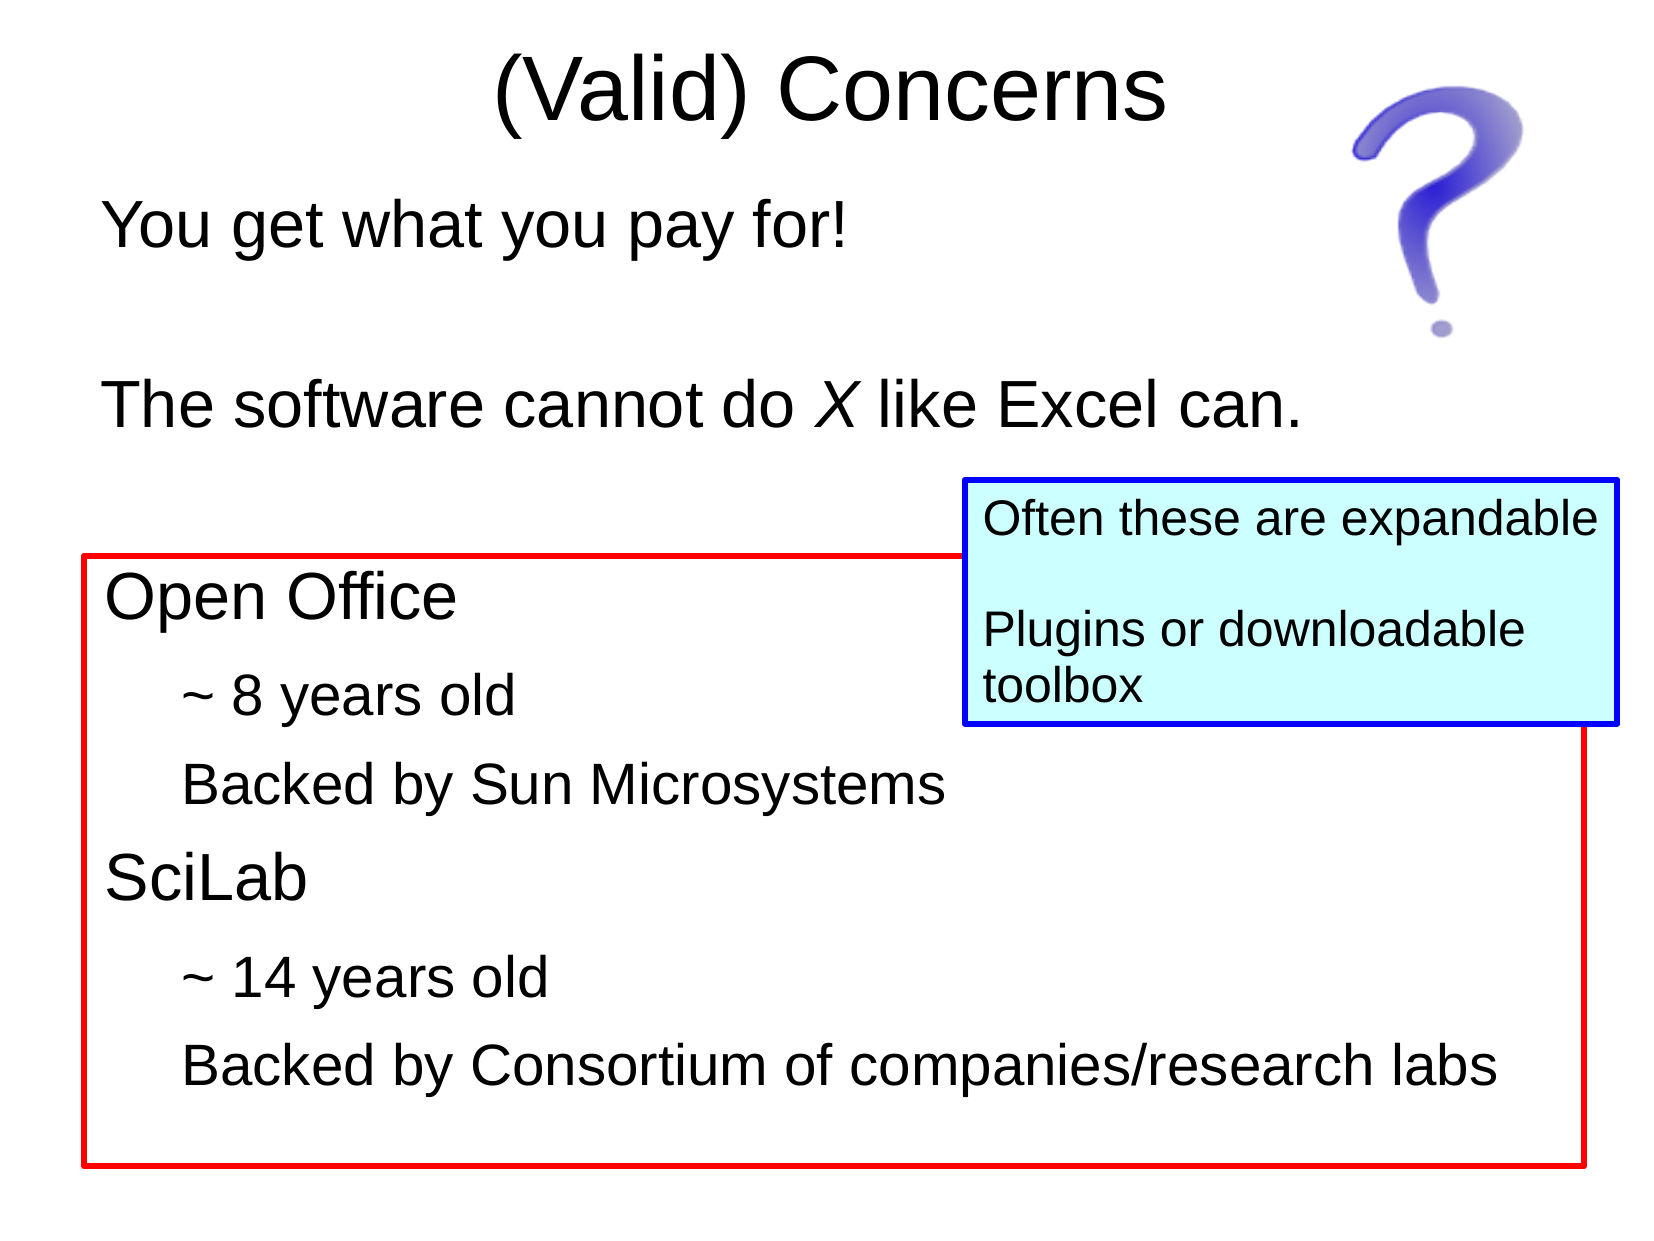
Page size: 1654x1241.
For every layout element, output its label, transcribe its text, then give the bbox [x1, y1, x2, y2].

title (Valid) Concerns [86, 37, 1576, 141]
list You get what you pay for! The software cannot do X like Excel can. [82, 187, 1571, 553]
text_box Often these are expandable Plugins or downloadable toolbox [964, 479, 1618, 724]
picture [1335, 73, 1547, 360]
list Open Office ~ 8 years old Backed by Sun Microsystems SciLab ~ 14 years old Backed by Consortium of companies/research labs [83, 555, 1584, 1166]
